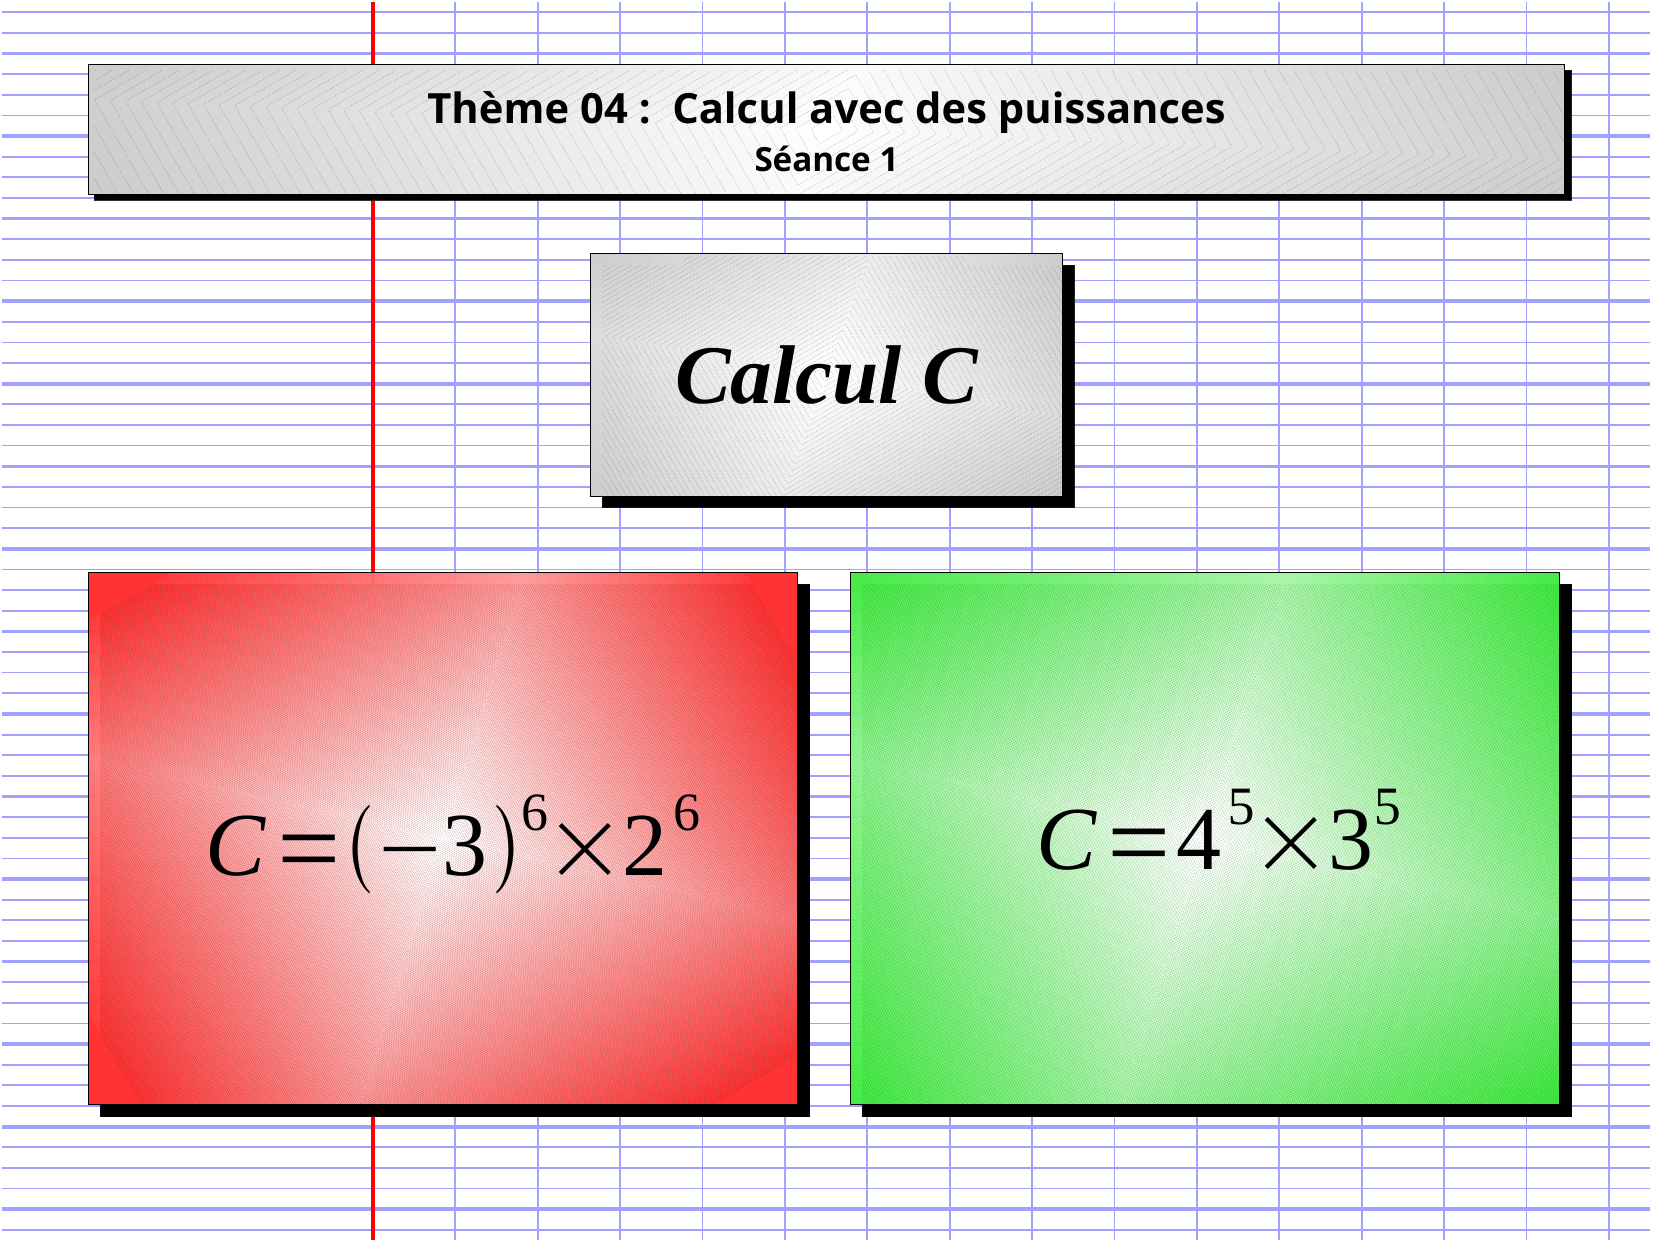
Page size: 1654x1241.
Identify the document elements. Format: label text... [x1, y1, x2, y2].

text_box [850, 572, 1560, 1105]
chart [183, 779, 719, 895]
text_box [88, 572, 798, 1105]
text_box Thème 04 : Calcul avec des puissances Séance 1 [88, 64, 1565, 195]
picture [0, 0, 1654, 1241]
text_box Calcul C [590, 253, 1063, 497]
chart [1013, 773, 1422, 889]
